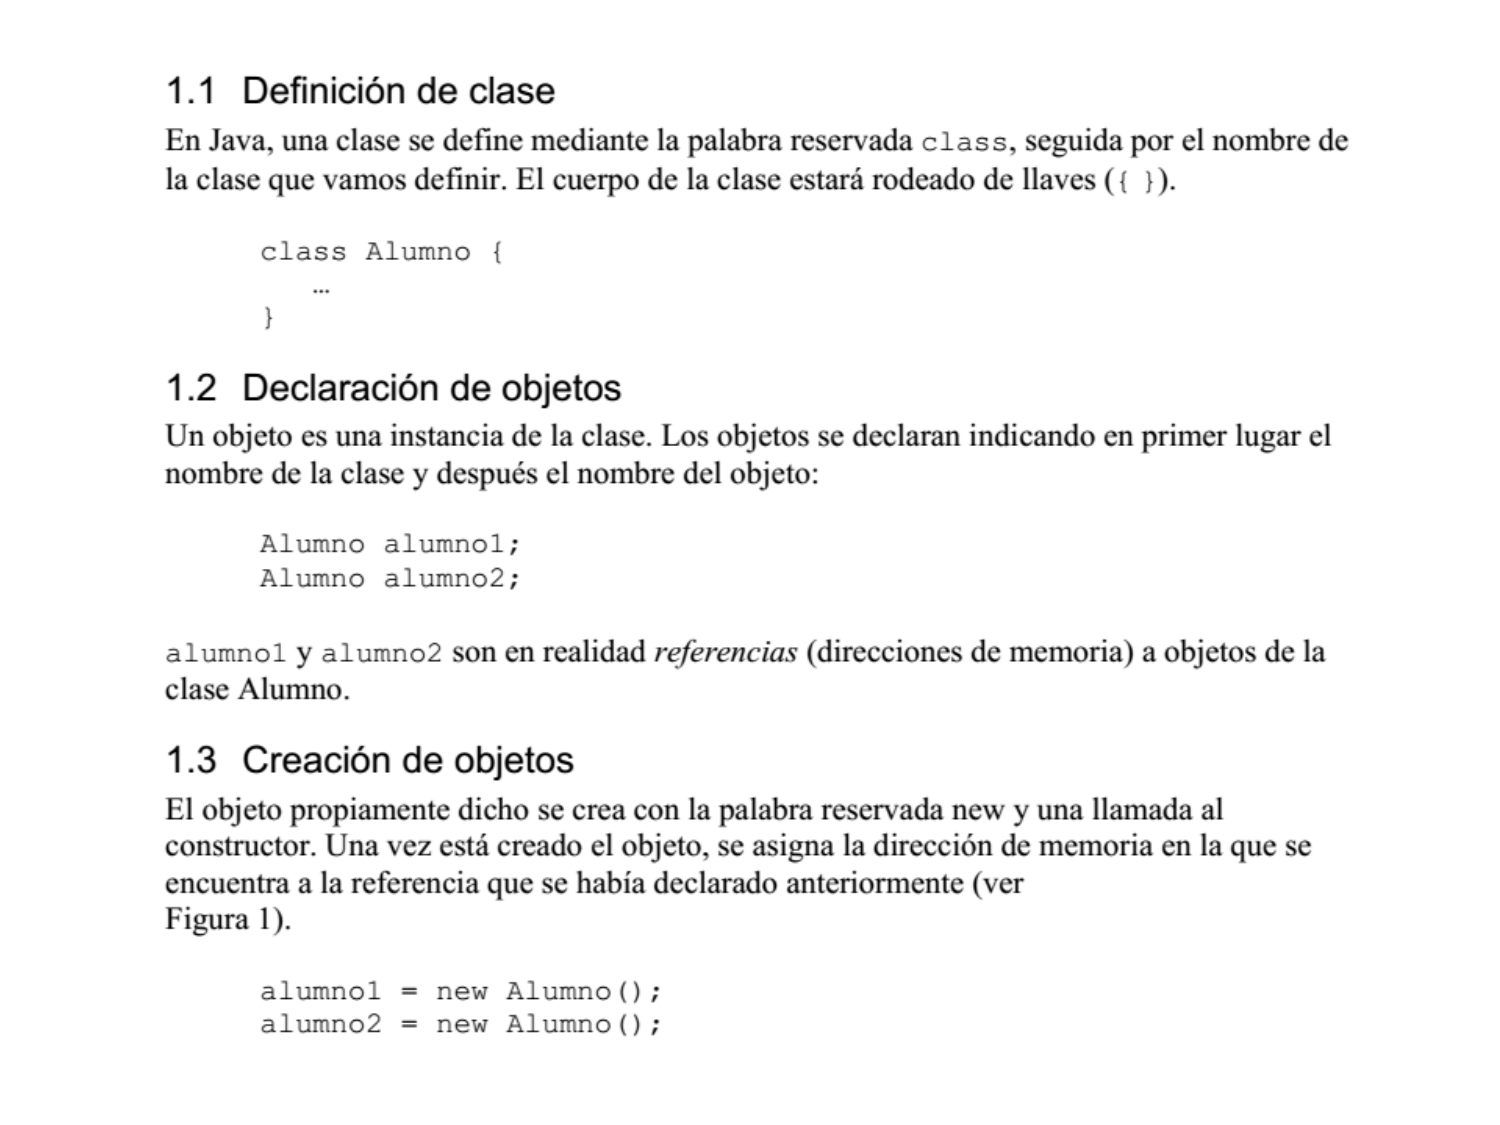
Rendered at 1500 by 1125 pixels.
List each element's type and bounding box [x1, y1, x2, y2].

picture [145, 66, 1355, 1059]
